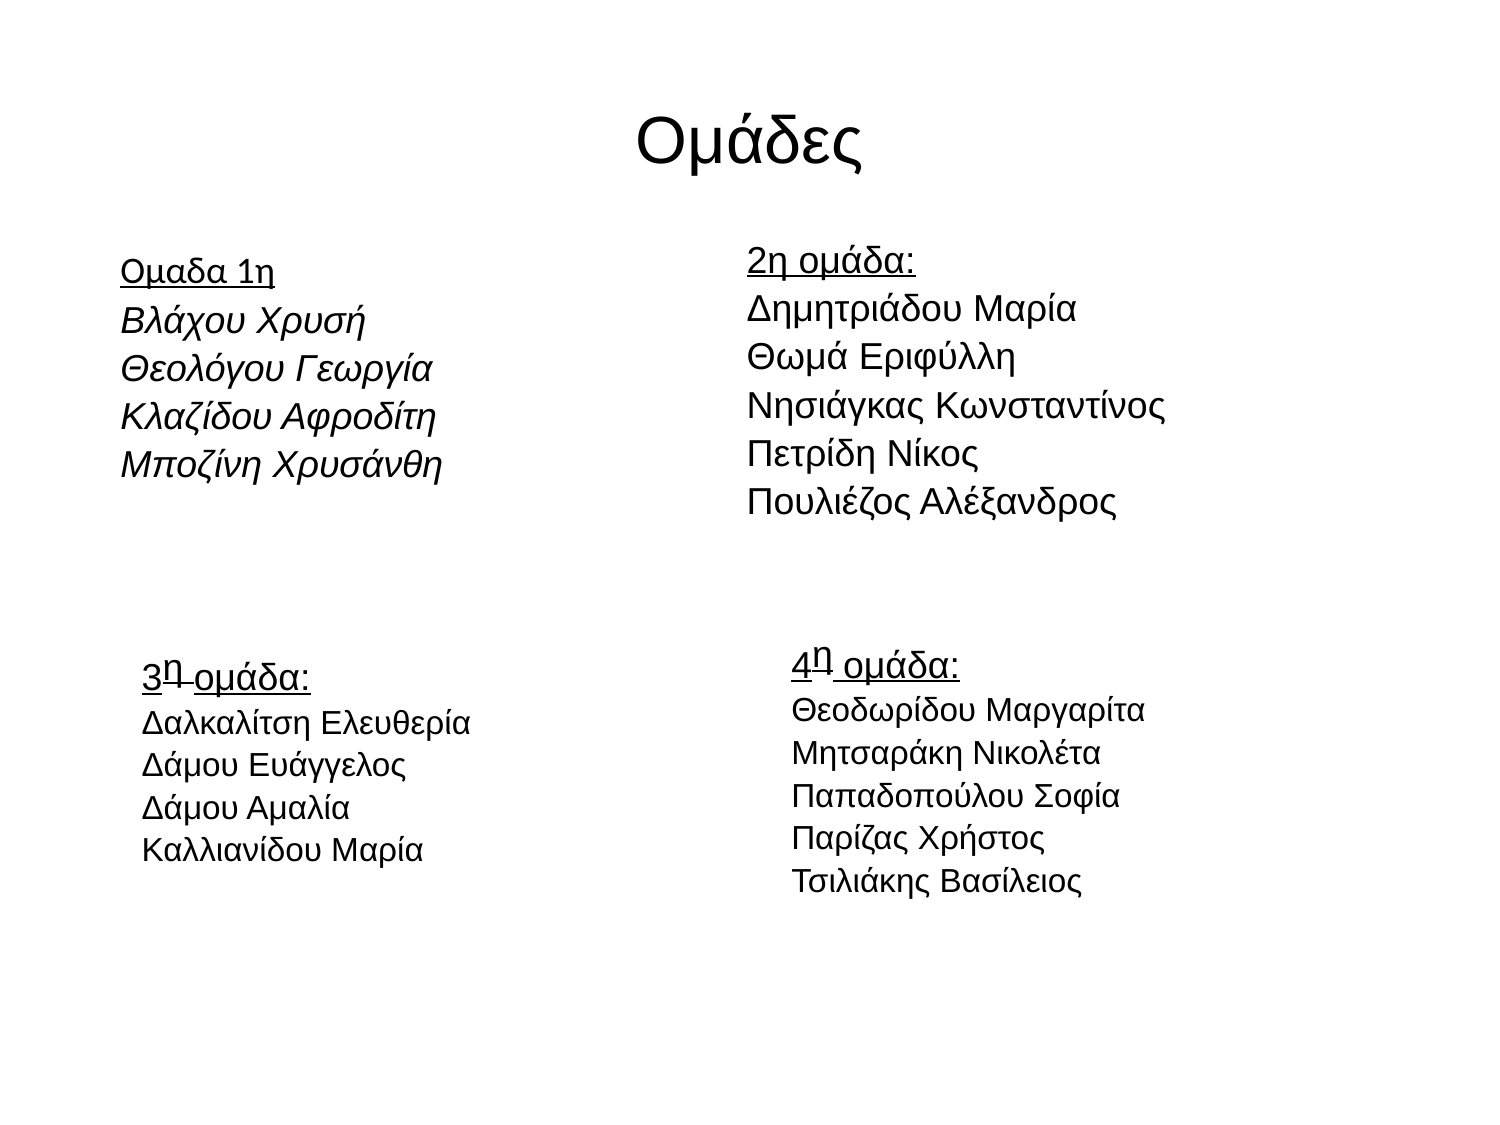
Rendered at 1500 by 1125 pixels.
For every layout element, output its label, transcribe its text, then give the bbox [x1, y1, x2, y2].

title 2η ομάδα: Δημητριάδου Μαρία Θωμά Εριφύλλη Νησιάγκας Κωνσταντίνος Πετρίδη Νίκος Πουλιέζος Αλέξανδρος [746, 233, 1241, 517]
title Ομαδα 1η Βλάχου Χρυσή Θεολόγου Γεωργία Κλαζίδου Αφροδίτη Μποζίνη Χρυσάνθη [120, 249, 614, 532]
subtitle Ομάδες [242, 44, 1258, 237]
title 3η ομάδα: Δαλκαλίτση Ελευθερία Δάμου Ευάγγελος Δάμου Αμαλία Καλλιανίδου Μαρία [141, 638, 636, 910]
title 4η ομάδα: Θεοδωρίδου Μαργαρίτα Μητσαράκη Νικολέτα Παπαδοπούλου Σοφία Παρίζας Χρήστος Τσιλιάκης Βασίλειος [791, 625, 1285, 976]
